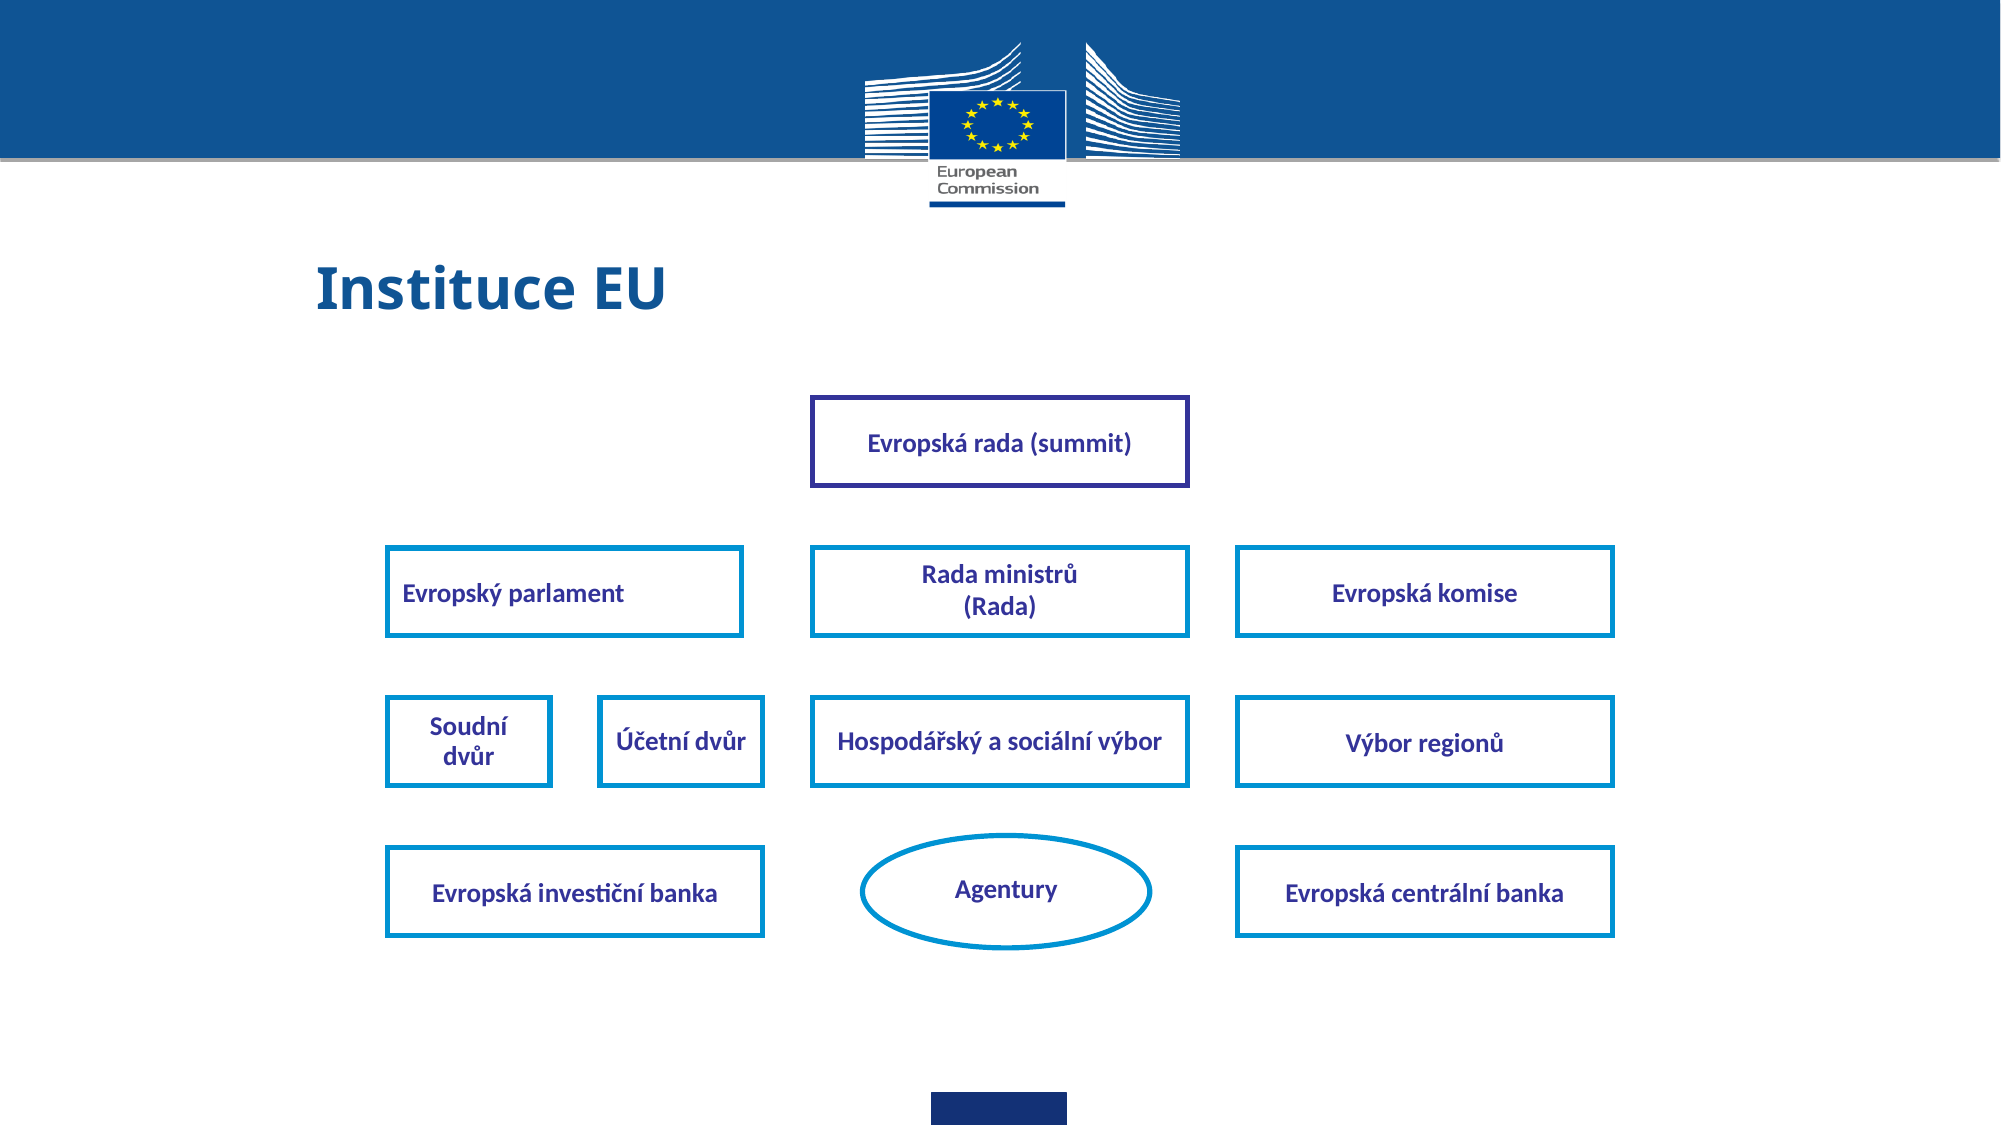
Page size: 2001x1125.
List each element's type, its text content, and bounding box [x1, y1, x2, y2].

text_box Výbor regionů [1237, 698, 1612, 785]
text_box Evropská komise [1237, 548, 1612, 635]
text_box Evropská centrální banka [1237, 848, 1612, 935]
text_box Rada ministrů (Rada) [812, 548, 1187, 635]
text_box Instituce EU instituce [301, 243, 1520, 326]
text_box Hospodářský a sociální výbor [812, 698, 1187, 785]
text_box Soudní dvůr [387, 698, 550, 785]
text_box Agentury [838, 856, 1175, 919]
text_box Evropský parlament [387, 547, 742, 636]
text_box Evropská rada (summit) [812, 398, 1187, 485]
text_box Účetní dvůr [600, 698, 762, 785]
text_box Evropská investiční banka [387, 848, 762, 935]
